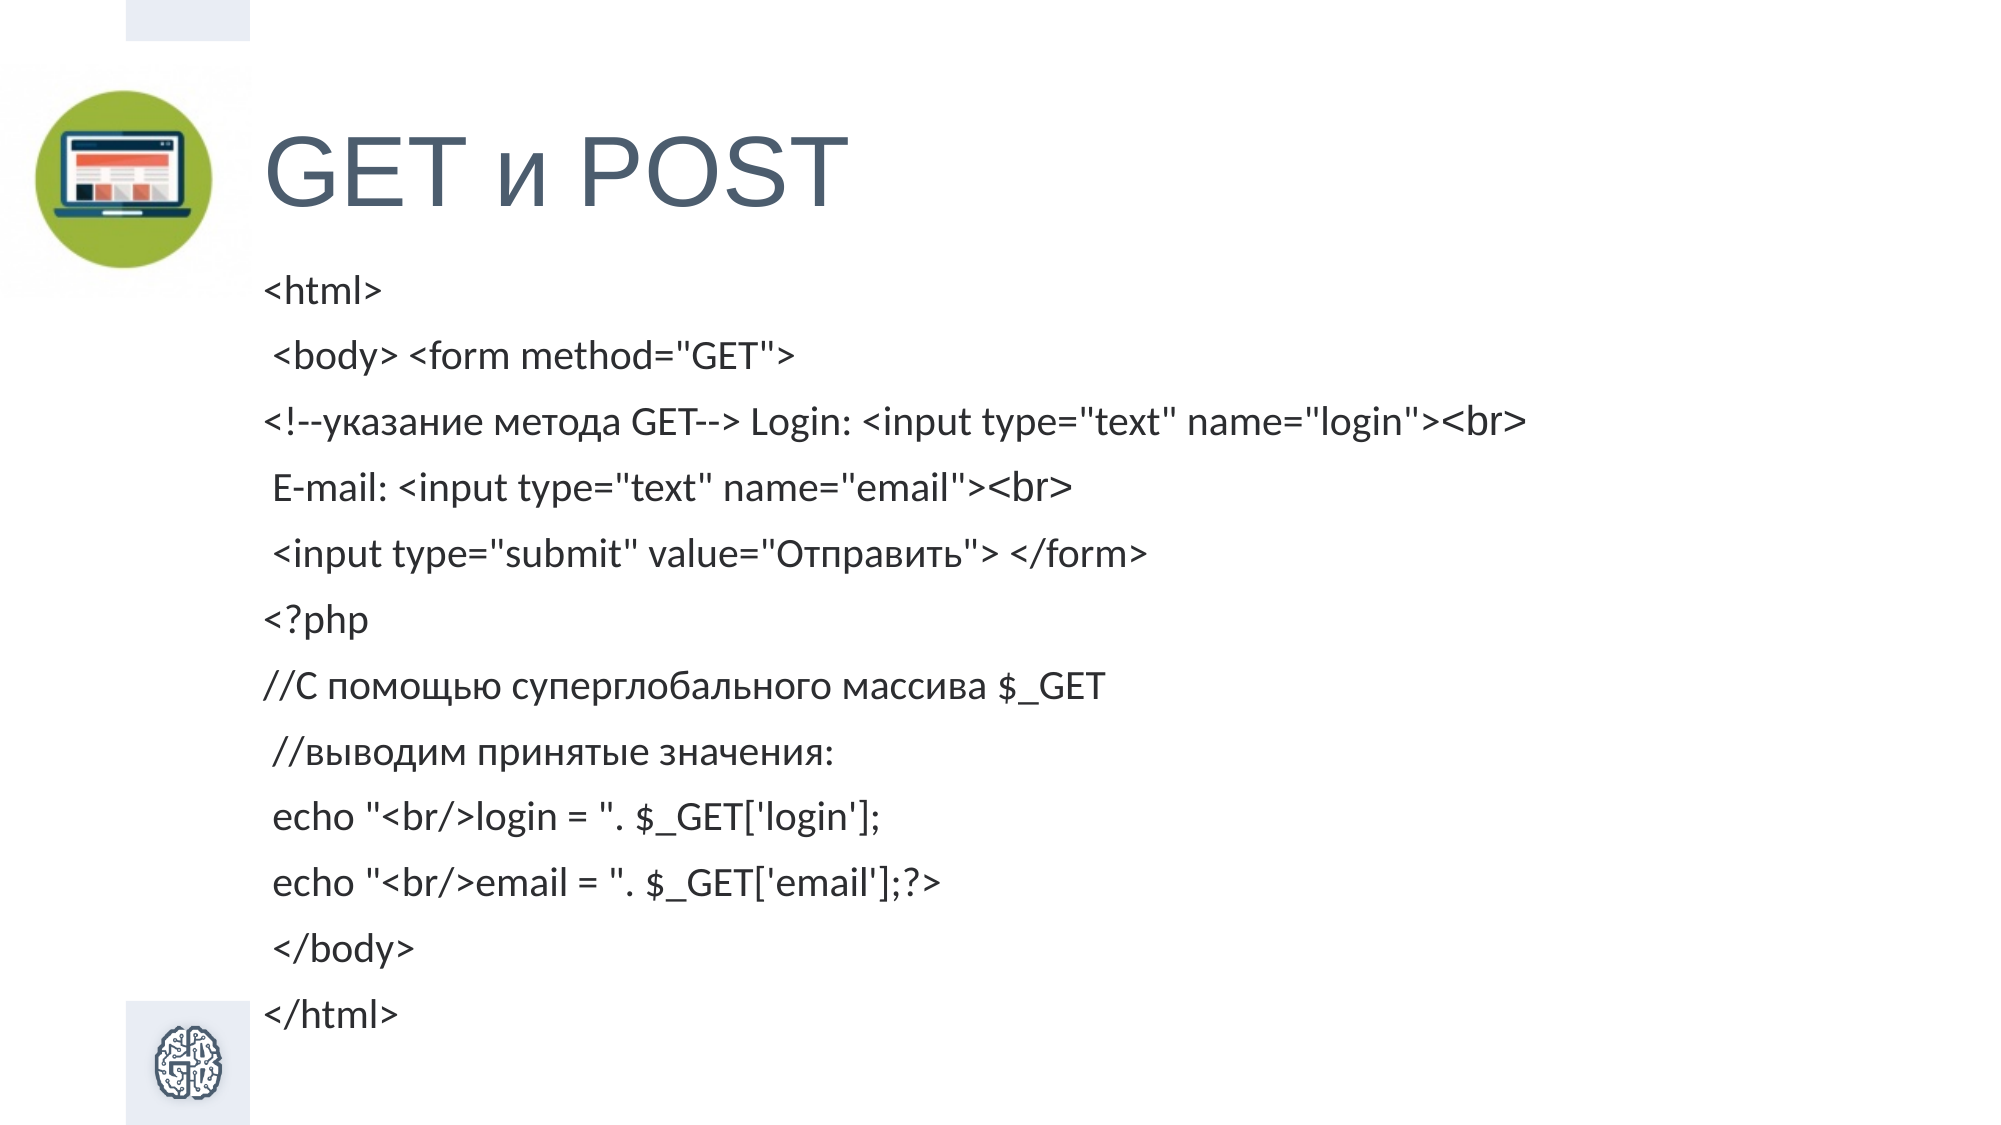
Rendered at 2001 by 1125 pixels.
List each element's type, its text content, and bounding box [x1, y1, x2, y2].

title GET и POST [248, 49, 1752, 298]
list <html> <body> <form method="GET"> <!--указание метода GET--> Login: <input type="text" name="login"><br> E-mail: <input type="text" name="email"><br> <input type="submit" value="Отправить"> </form> <?php //С помощью суперглобального массива $_GET //выводим принятые значения: echo "<br/>login = ". $_GET['login']; echo "<br/>email = ". $_GET['email'];?> </body> </html> [248, 431, 1752, 941]
picture [144, 1016, 232, 1110]
picture [0, 64, 252, 298]
